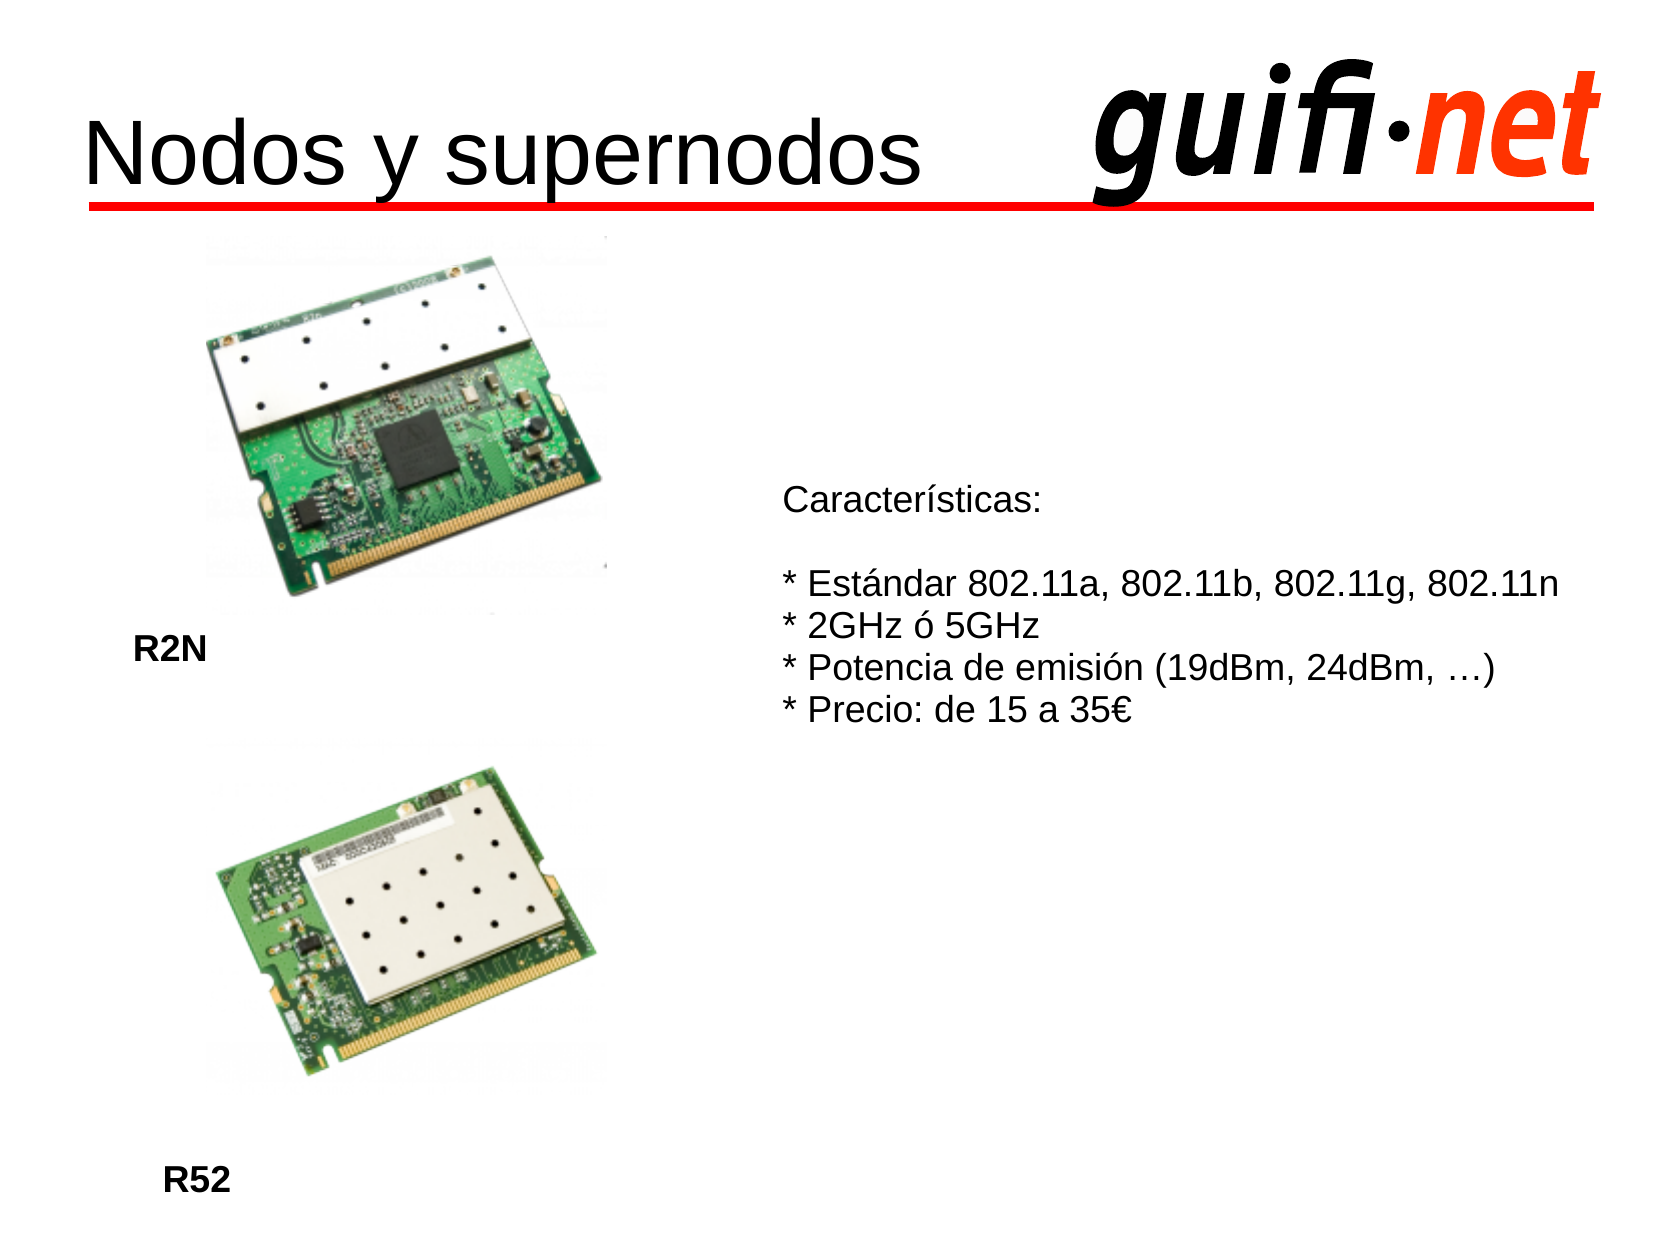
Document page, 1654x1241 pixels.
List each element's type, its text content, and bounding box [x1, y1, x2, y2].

picture [206, 738, 607, 1095]
text_box R52 [147, 1151, 680, 1209]
text_box R2N [118, 620, 709, 677]
picture [206, 236, 607, 615]
text_box Características: * Estándar 802.11a, 802.11b, 802.11g, 802.11n * 2GHz ó 5GHz * Potencia de emisión (19dBm, 24dBm, …) * Precio: de 15 a 35€ [767, 471, 1654, 739]
title Nodos y supernodos [82, 56, 1571, 250]
